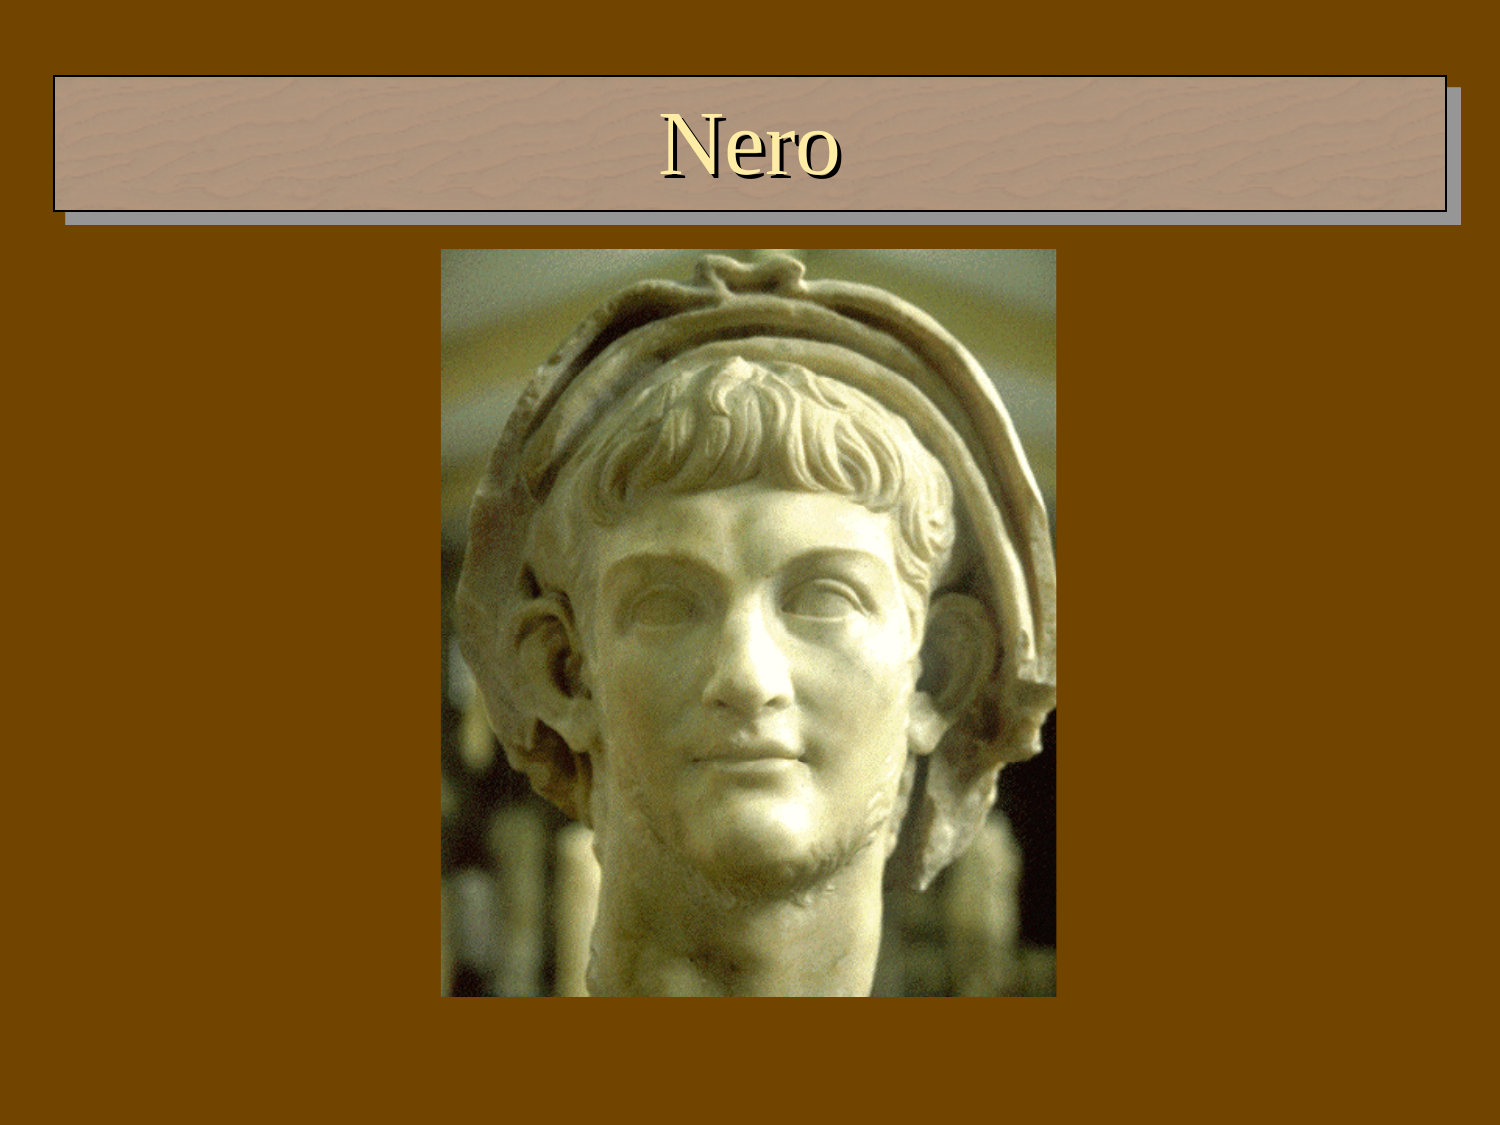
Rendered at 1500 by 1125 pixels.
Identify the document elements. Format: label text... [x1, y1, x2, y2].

picture [55, 77, 1445, 210]
picture [440, 249, 1058, 999]
title Nero [65, 85, 1435, 203]
